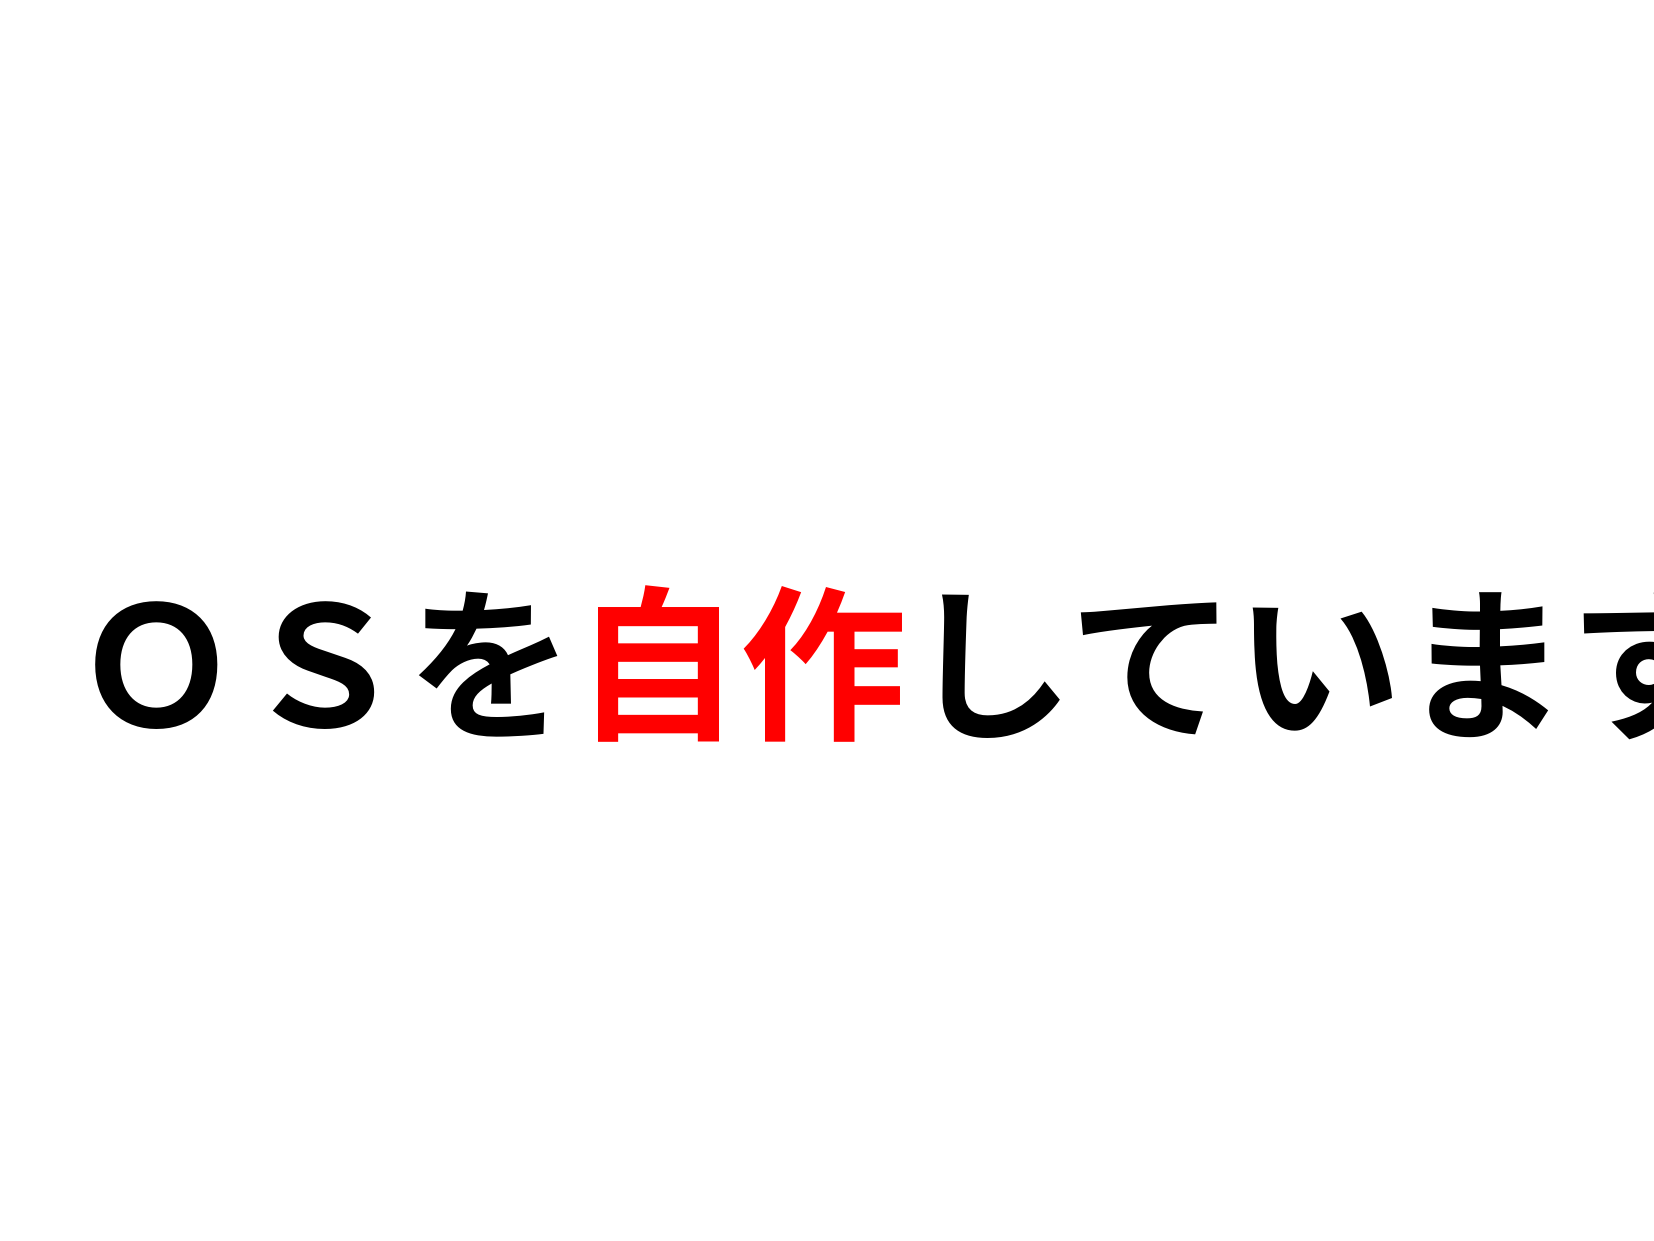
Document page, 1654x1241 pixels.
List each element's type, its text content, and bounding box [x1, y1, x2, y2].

text_box ＯＳを自作しています [59, 527, 1571, 709]
